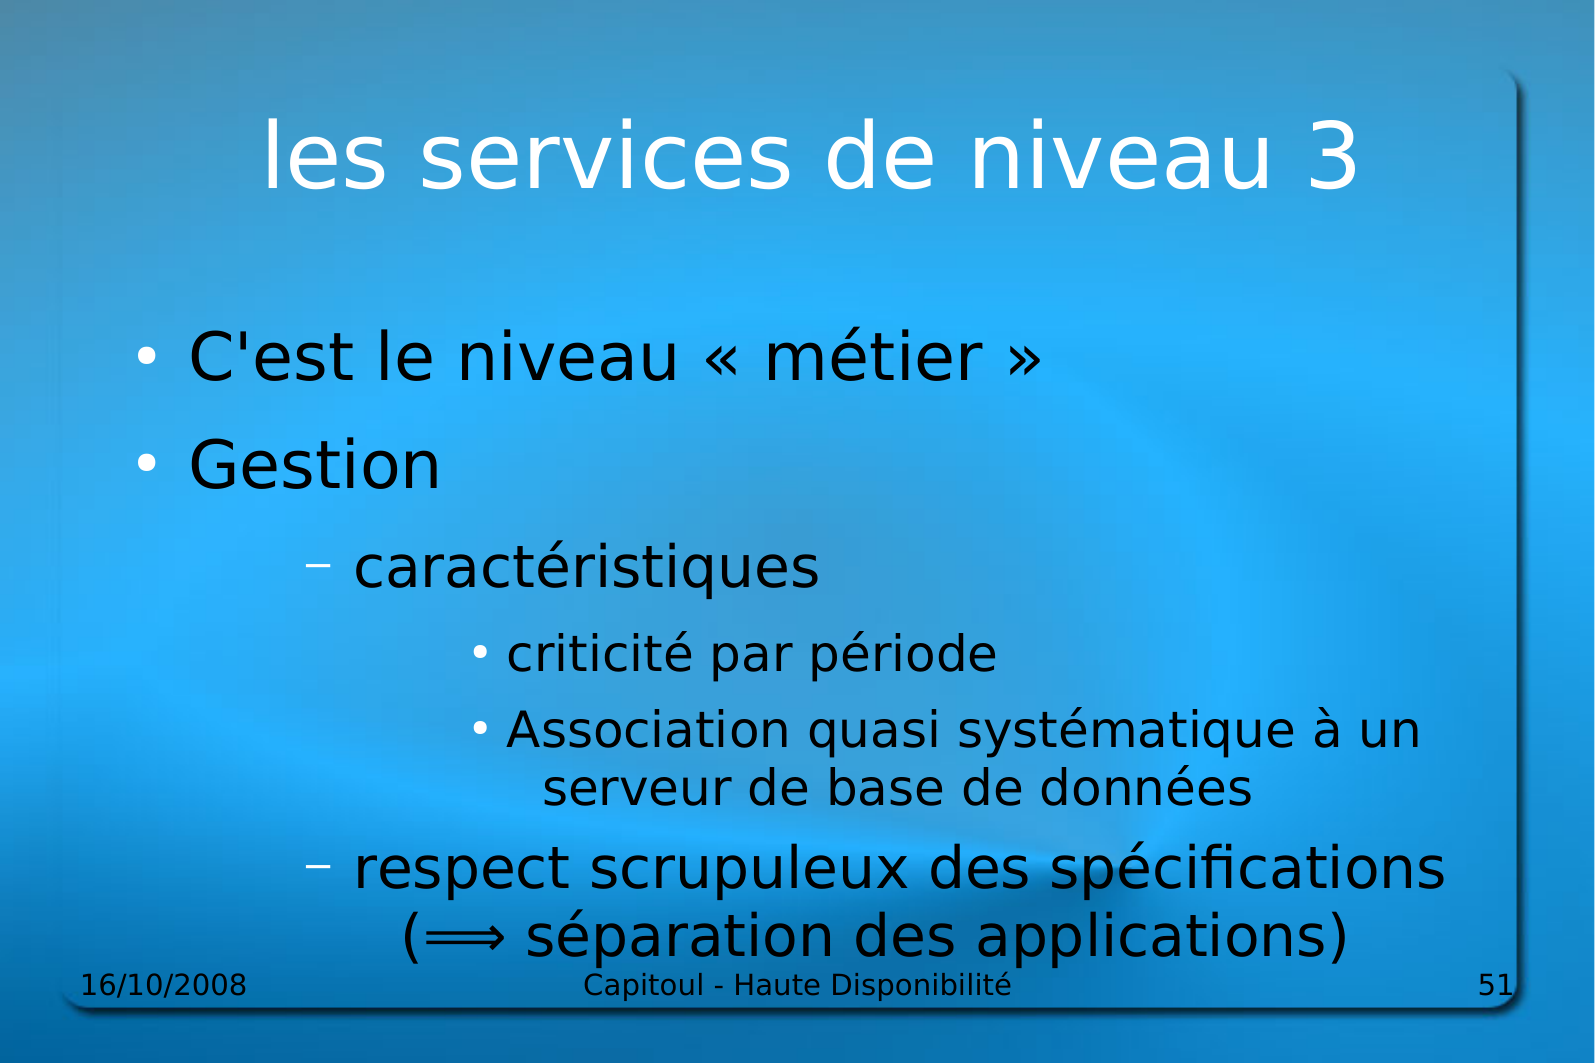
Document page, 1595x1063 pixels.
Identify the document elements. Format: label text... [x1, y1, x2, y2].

list C'est le niveau « métier » Gestion caractéristiques criticité par période Association quasi systématique à un serveur de base de données respect scrupuleux des spécifications (⟹ séparation des applications) [117, 318, 1479, 971]
picture [0, 0, 1595, 1063]
title les services de niveau 3 [117, 103, 1479, 211]
